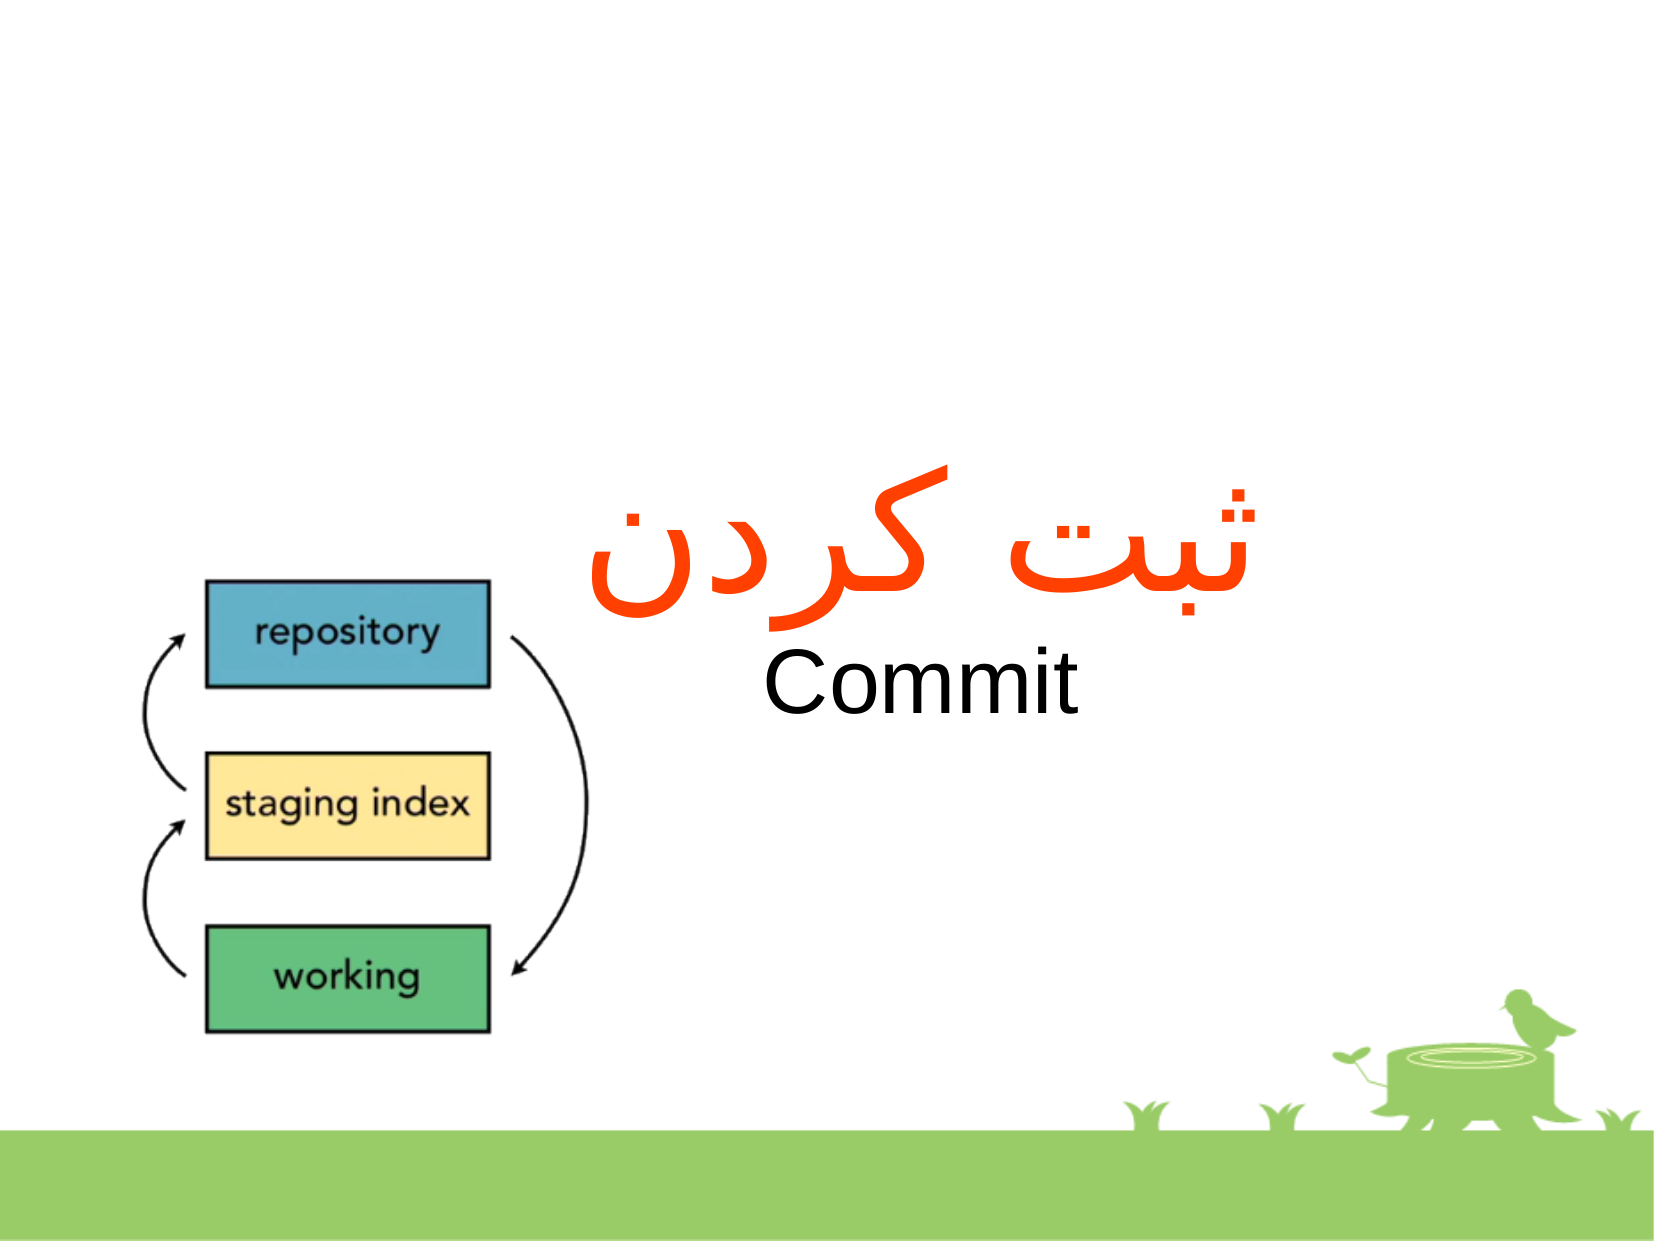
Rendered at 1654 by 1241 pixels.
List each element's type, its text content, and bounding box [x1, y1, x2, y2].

title ثبت کردن Commit [176, 420, 1654, 750]
picture [0, 0, 1654, 1241]
